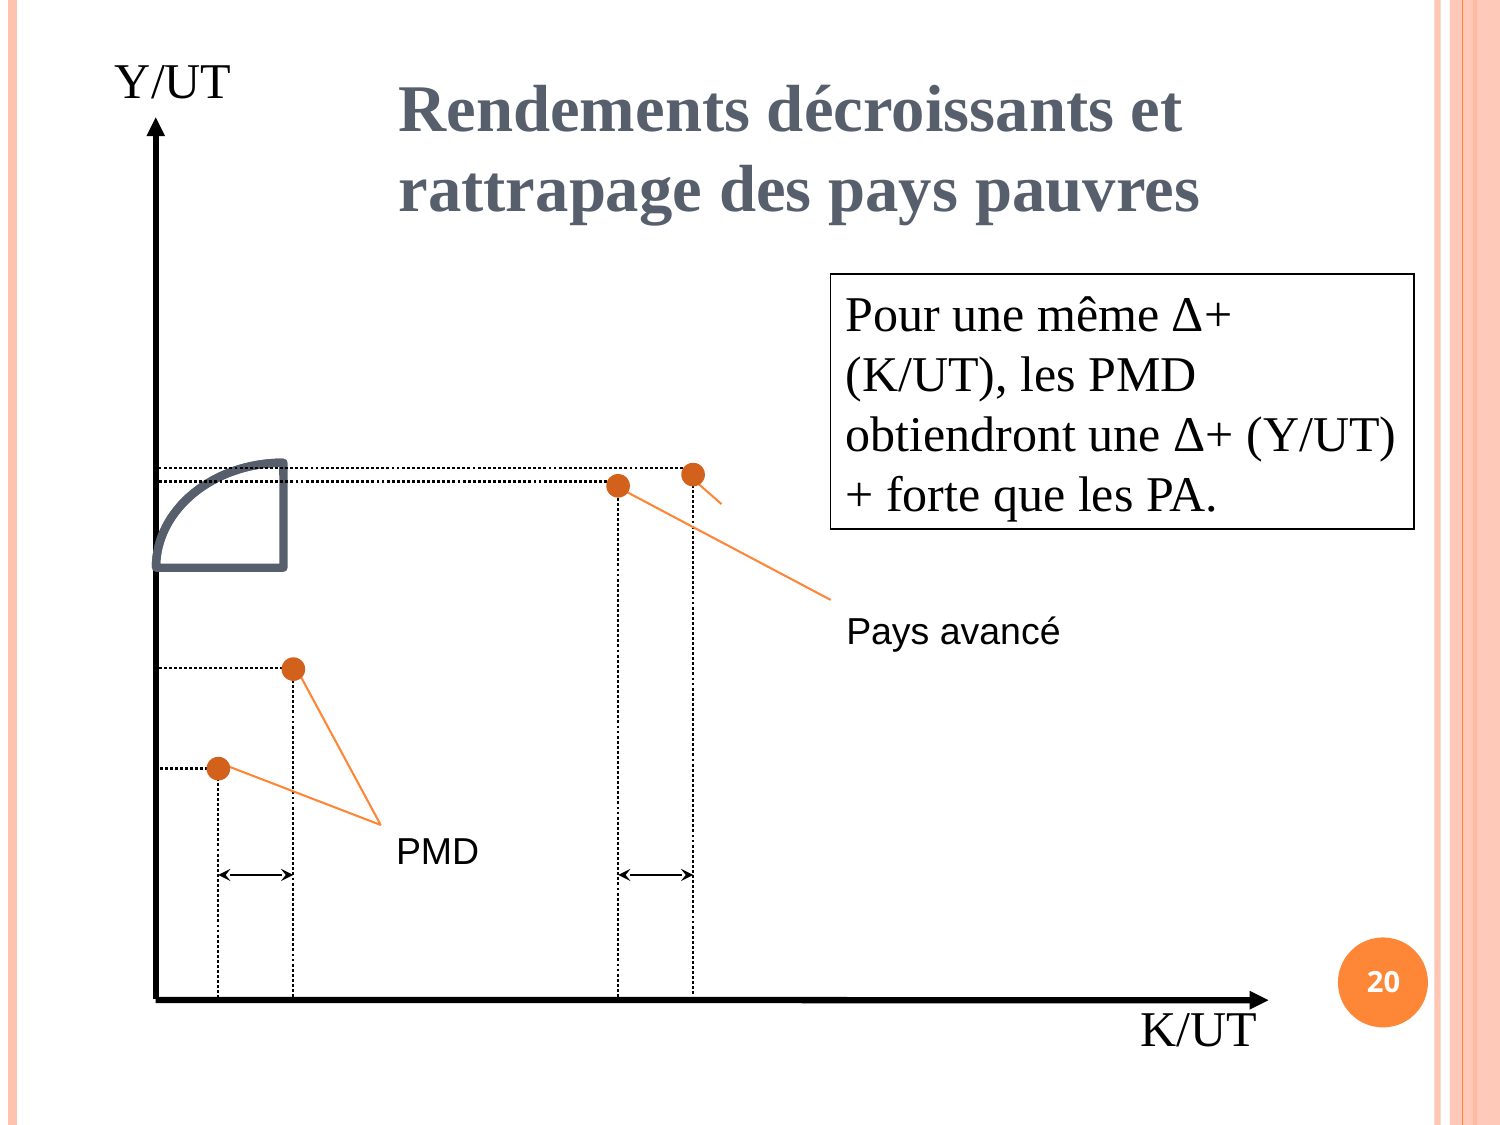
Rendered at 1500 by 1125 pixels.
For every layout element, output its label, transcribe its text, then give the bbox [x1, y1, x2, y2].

text_box Rendements décroissants et rattrapage des pays pauvres [383, 57, 1350, 233]
text_box [281, 657, 306, 681]
text_box Pays avancé [831, 599, 1076, 660]
text_box [606, 473, 630, 498]
slide_number <numéro> [1333, 940, 1434, 1027]
text_box PMD [381, 819, 495, 880]
text_box [206, 756, 231, 781]
text_box K/UT [1126, 988, 1273, 1064]
text_box [681, 462, 705, 487]
text_box Pour une même Δ+ (K/UT), les PMD obtiendront une Δ+ (Y/UT) + forte que les PA. [830, 274, 1414, 529]
text_box Y/UT [100, 41, 247, 116]
